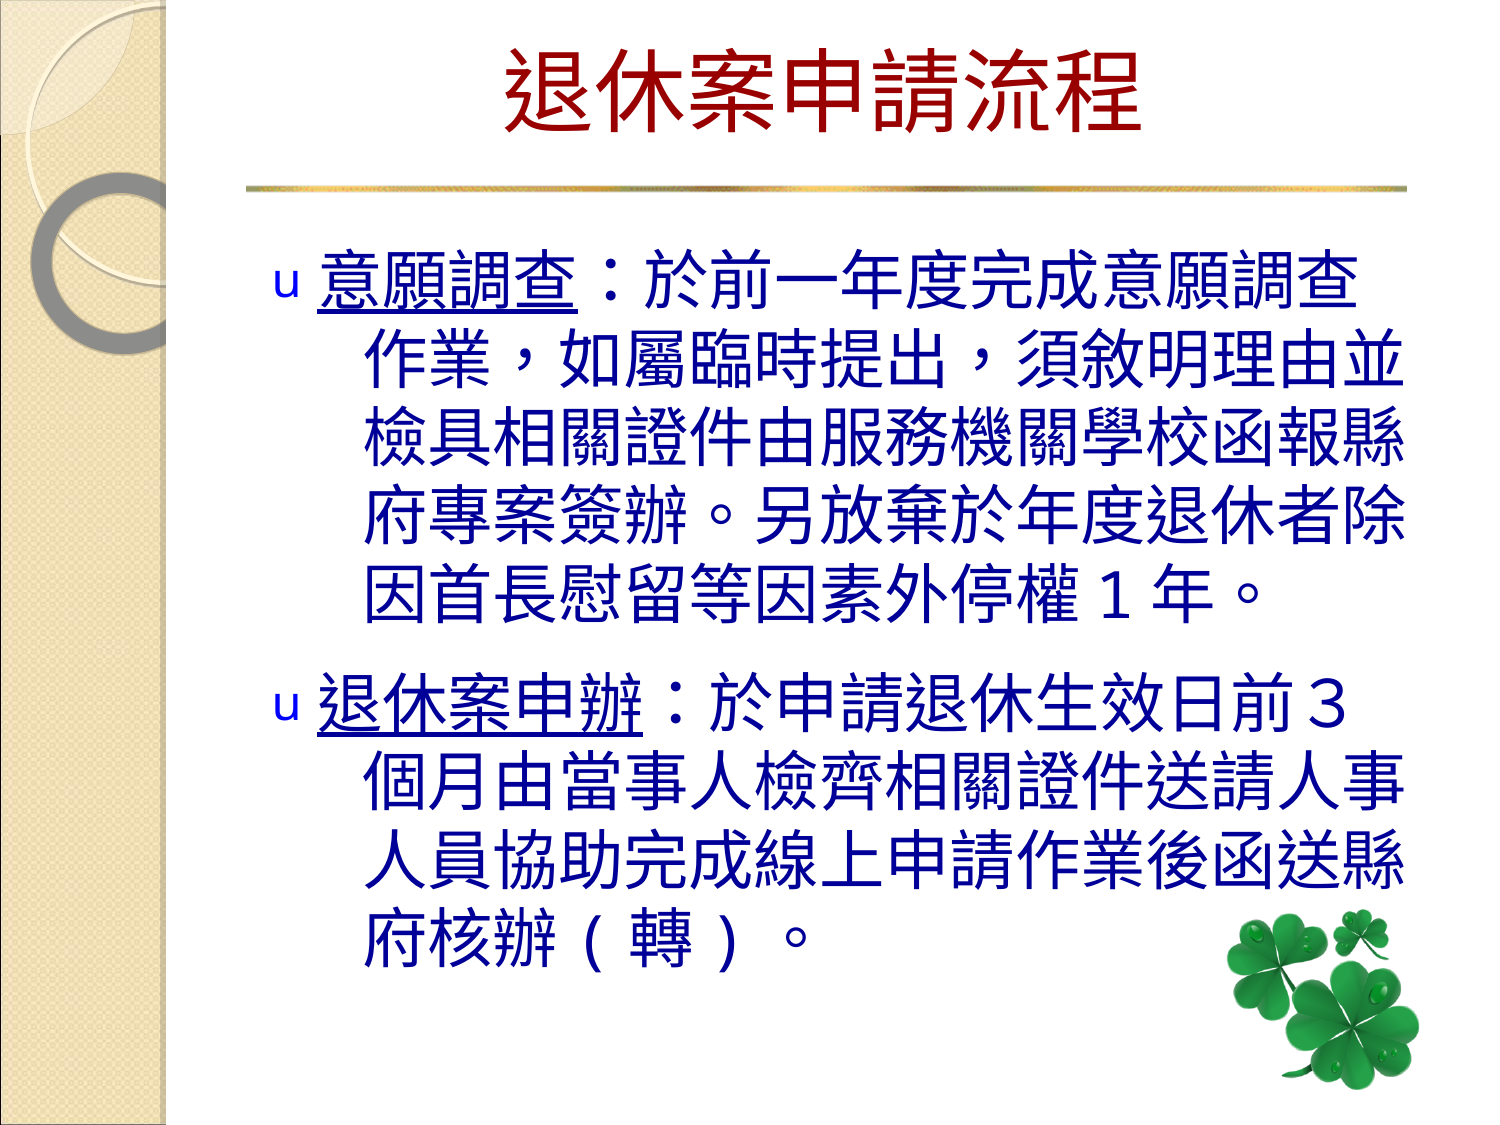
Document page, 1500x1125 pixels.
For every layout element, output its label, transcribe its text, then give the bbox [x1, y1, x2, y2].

picture [1222, 893, 1425, 1096]
title 退休案申請流程 [222, 16, 1426, 161]
picture [246, 181, 1407, 201]
list 意願調查：於前一年度完成意願調查作業，如屬臨時提出，須敘明理由並檢具相關證件由服務機關學校函報縣府專案簽辦。另放棄於年度退休者除因首長慰留等因素外停權1年。 退休案申辦：於申請退休生效日前３個月由當事人檢齊相關證件送請人事人員協助完成線上申請作業後函送縣府核辦(轉)。 [230, 231, 1436, 1052]
